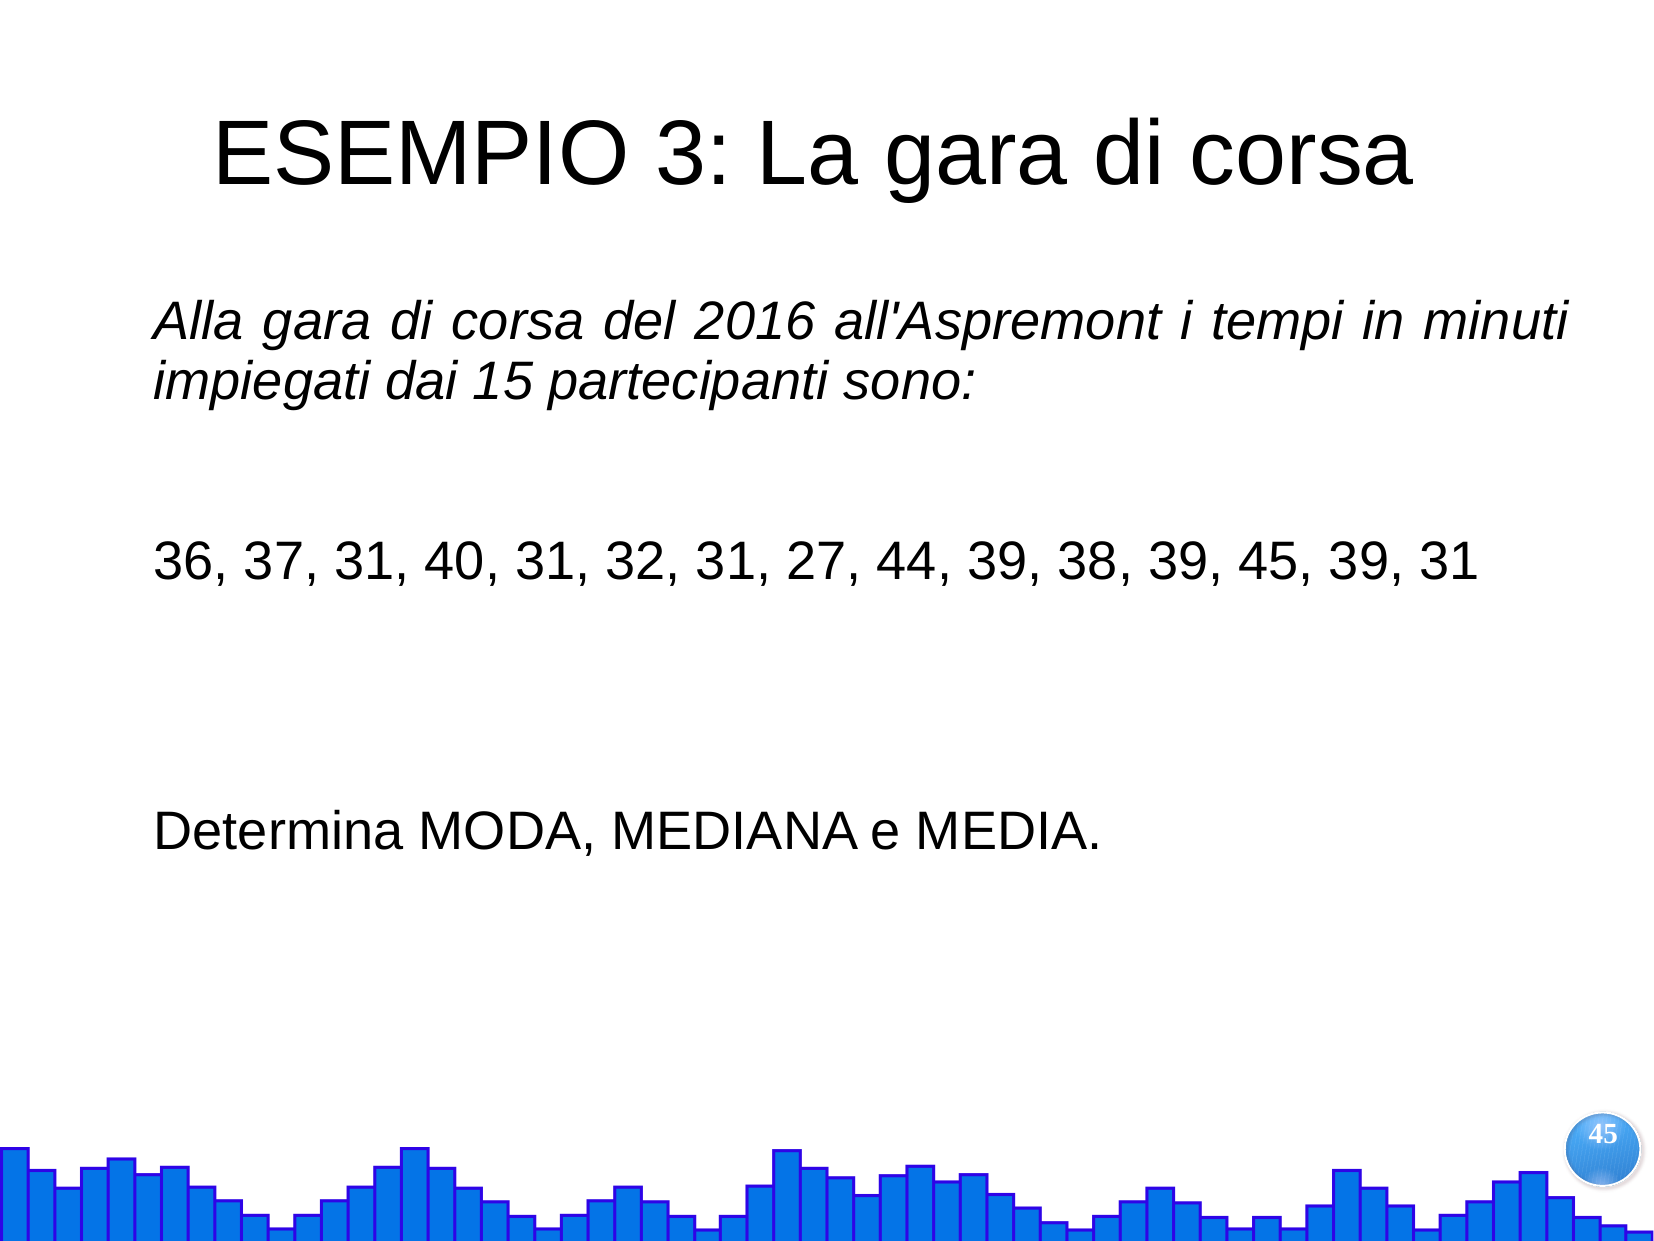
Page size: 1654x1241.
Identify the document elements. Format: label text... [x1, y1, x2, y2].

title ESEMPIO 3: La gara di corsa [82, 49, 1571, 257]
picture [0, 1147, 1654, 1241]
list Alla gara di corsa del 2016 all'Aspremont i tempi in minuti impiegati dai 15 partecipanti sono: 36, 37, 31, 40, 31, 32, 31, 27, 44, 39, 38, 39, 45, 39, 31 Determina MODA, MEDIANA e MEDIA. [82, 290, 1571, 1010]
